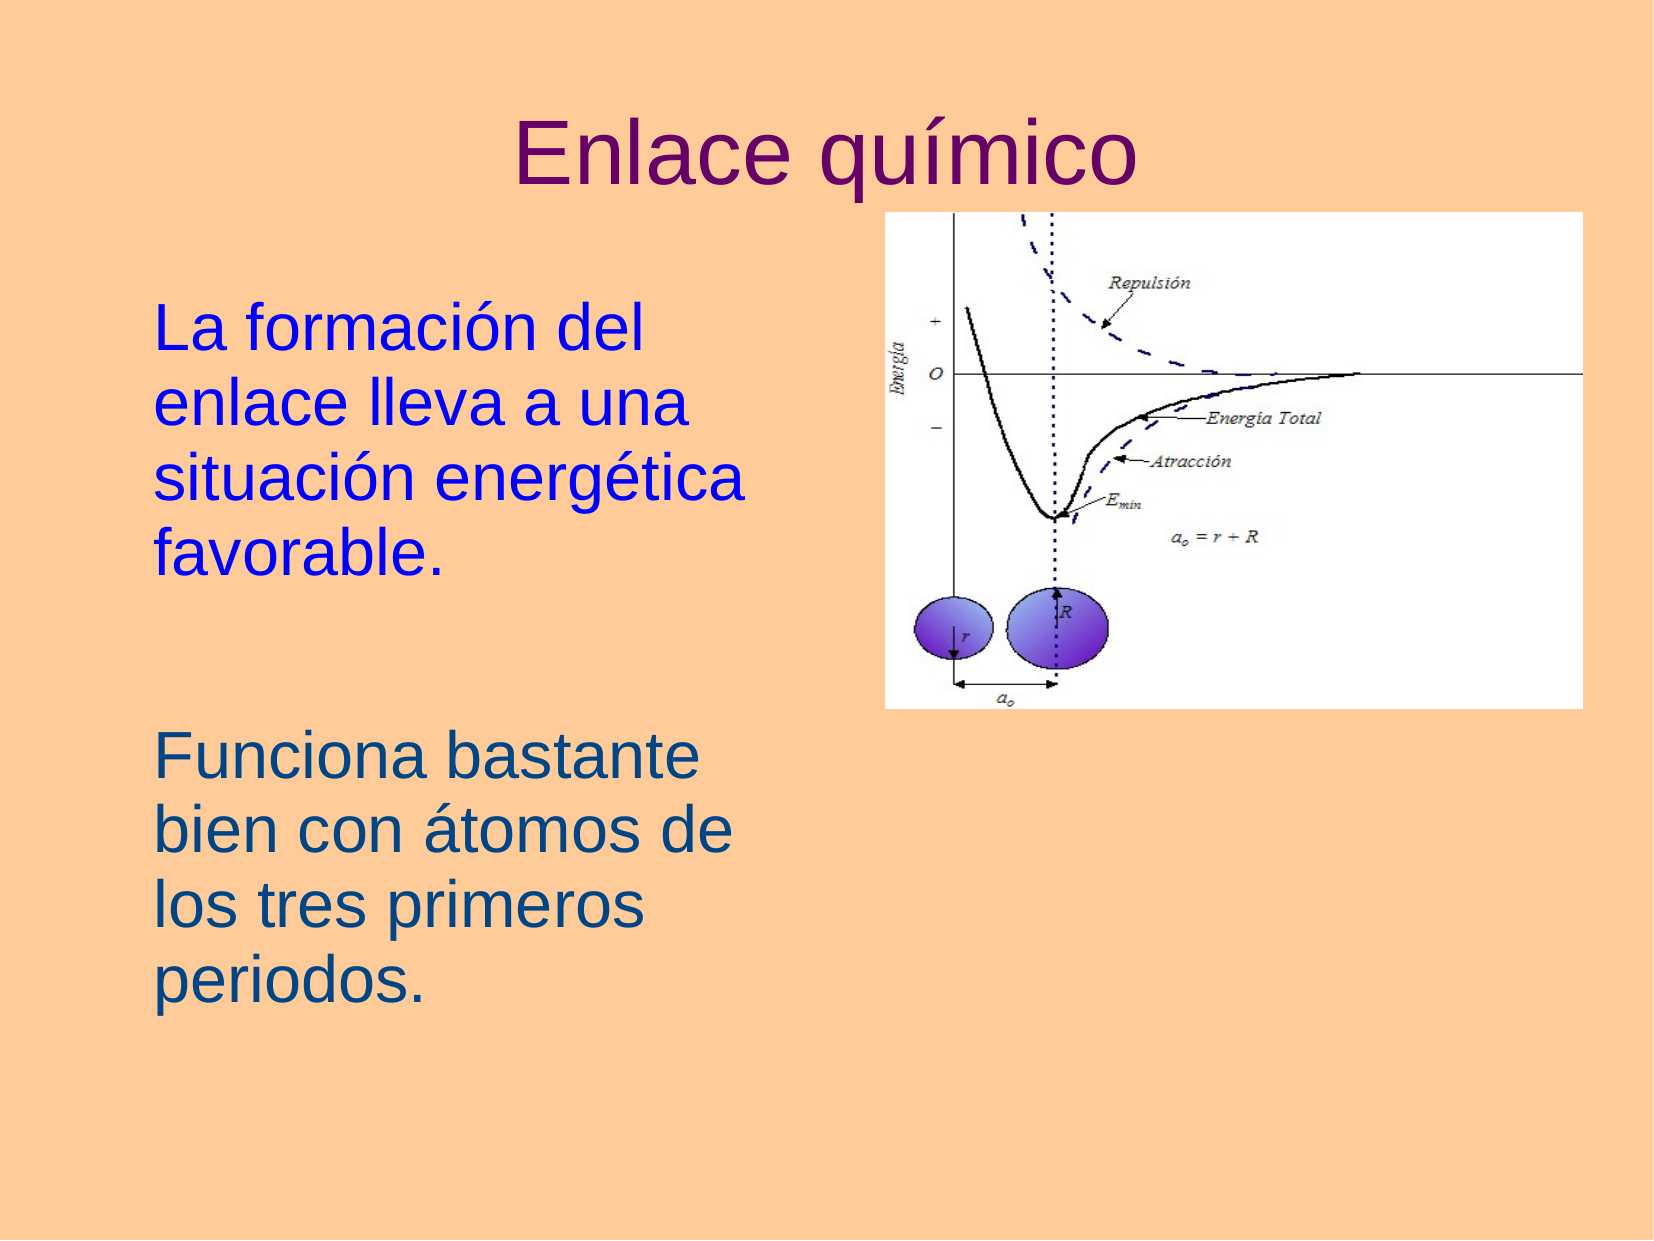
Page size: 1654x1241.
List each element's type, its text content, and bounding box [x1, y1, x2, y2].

title Enlace químico [82, 49, 1571, 257]
list La formación del enlace lleva a una situación energética favorable. [82, 290, 809, 681]
list Funciona bastante bien con átomos de los tres primeros periodos. [82, 717, 809, 1109]
picture [885, 212, 1583, 709]
